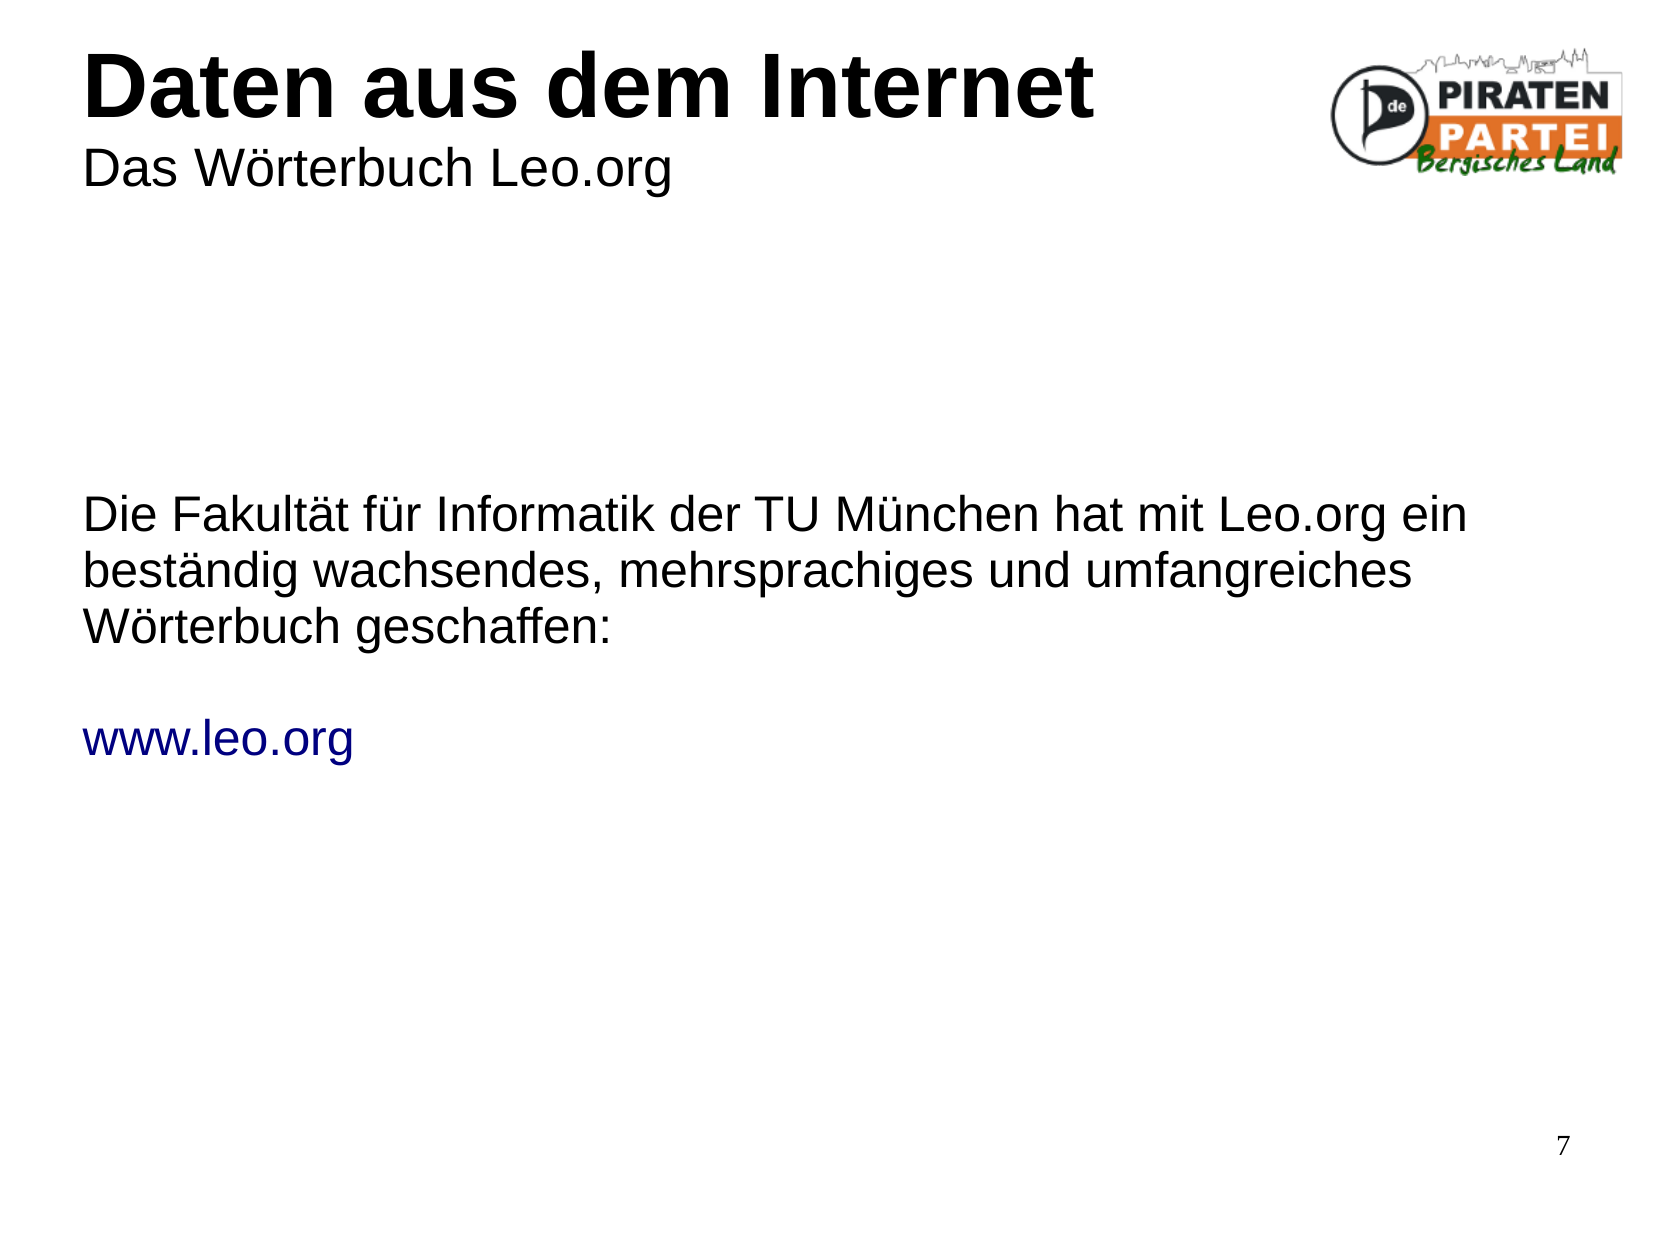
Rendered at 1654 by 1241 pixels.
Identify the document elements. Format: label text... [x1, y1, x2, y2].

title Daten aus dem Internet Das Wörterbuch Leo.org [82, 34, 1571, 198]
text_box Die Fakultät für Informatik der TU München hat mit Leo.org ein beständig wachsendes, mehrsprachiges und umfangreiches Wörterbuch geschaffen: www.leo.org [82, 206, 1571, 1102]
picture [1328, 47, 1625, 176]
